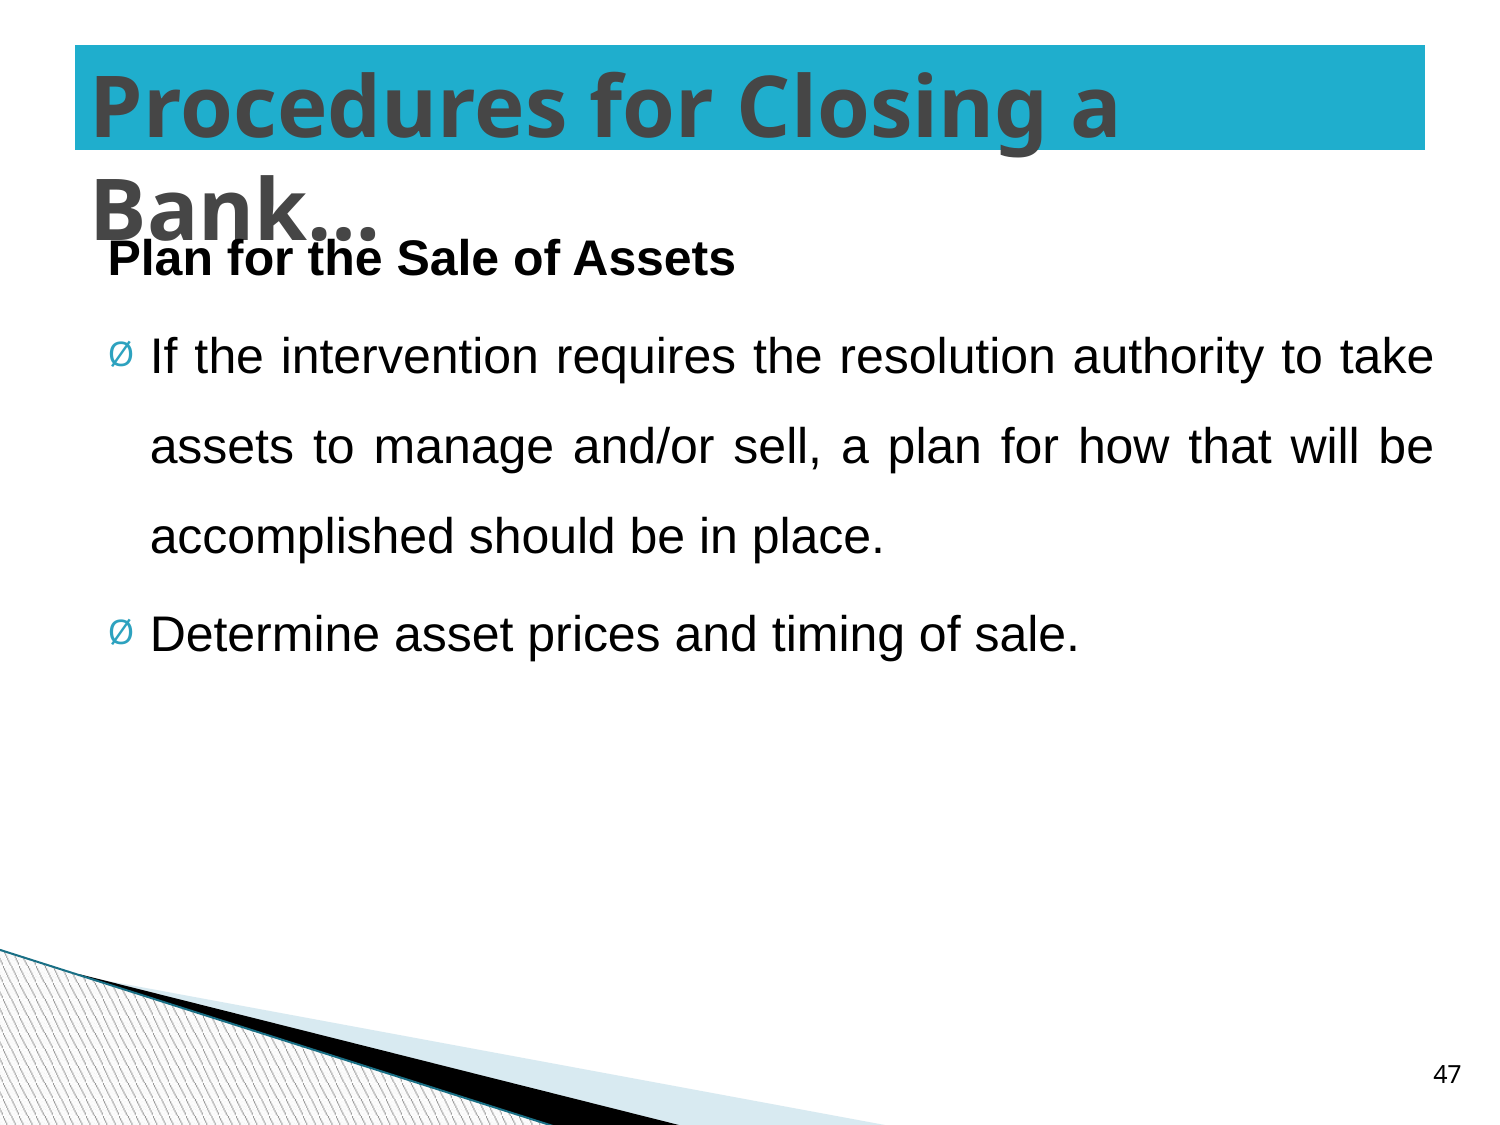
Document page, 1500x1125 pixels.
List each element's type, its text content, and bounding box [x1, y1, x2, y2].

list Plan for the Sale of Assets If the intervention requires the resolution authority to take assets to manage and/or sell, a plan for how that will be accomplished should be in place. Determine asset prices and timing of sale. [75, 187, 1450, 1075]
picture [0, 952, 543, 1125]
slide_number <numéro> [1418, 1051, 1479, 1112]
title Procedures for Closing a Bank… [75, 45, 1425, 150]
